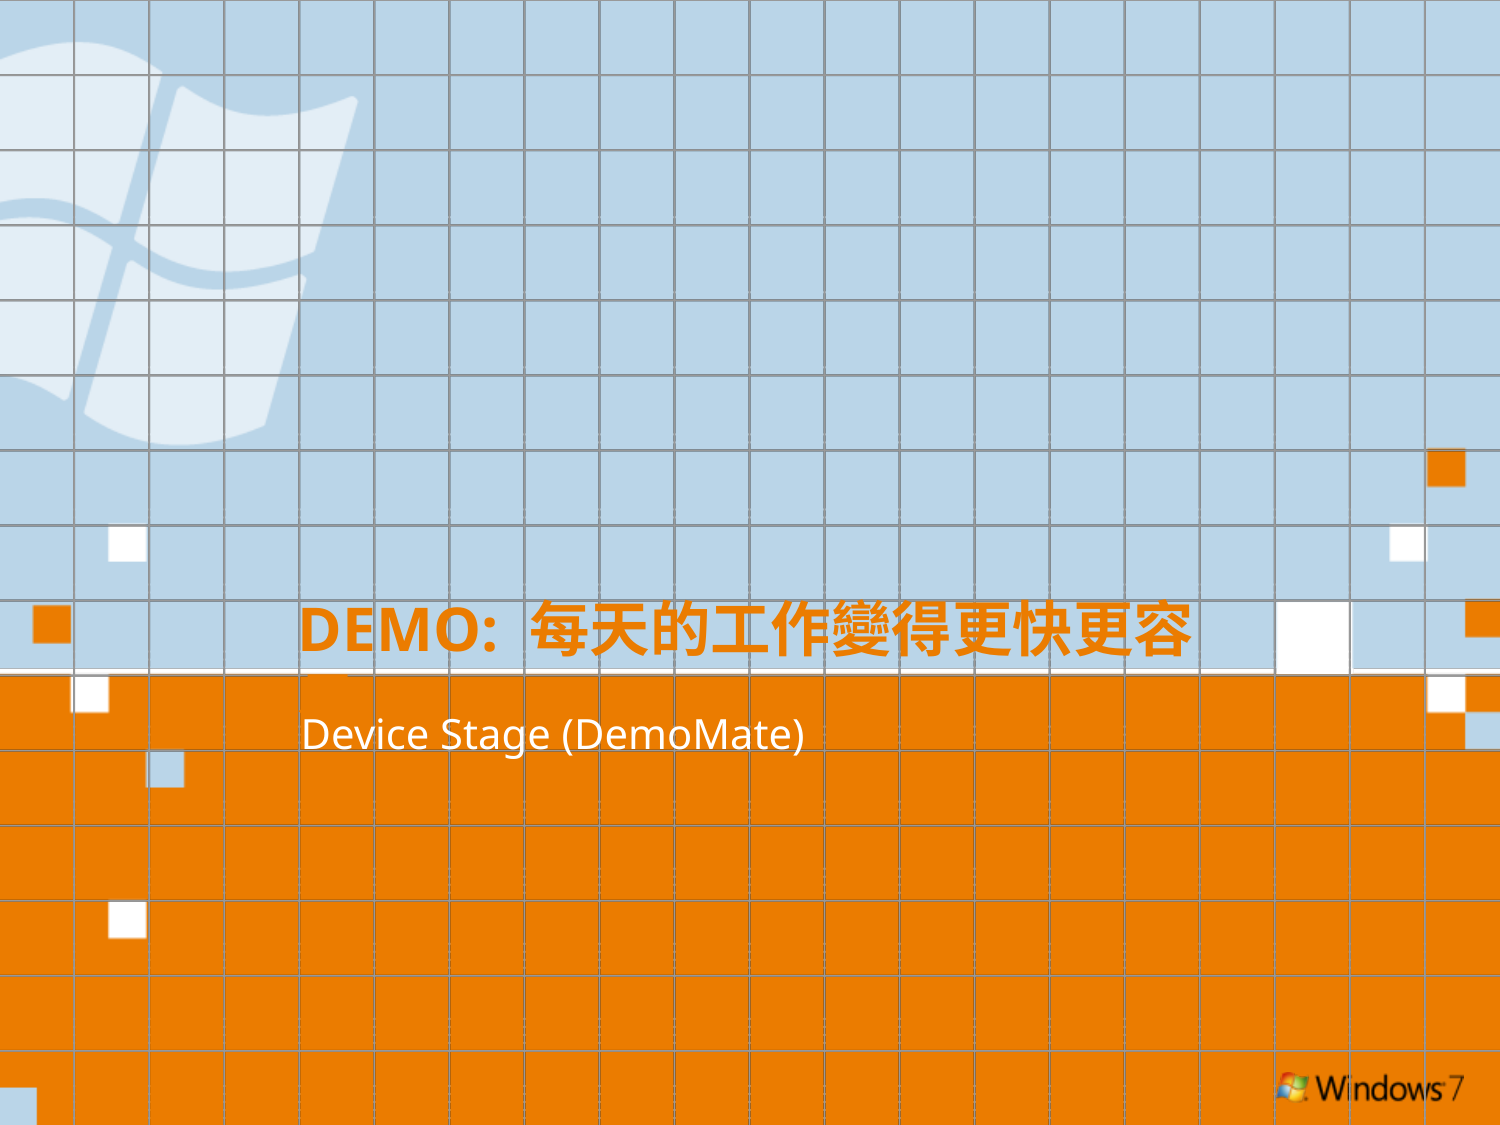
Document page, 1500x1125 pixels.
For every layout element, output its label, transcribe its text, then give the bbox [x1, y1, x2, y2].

title DEMO: 每天的工作變得更快更容易 [282, 583, 1266, 671]
list Device Stage (DemoMate) [285, 699, 1266, 1076]
